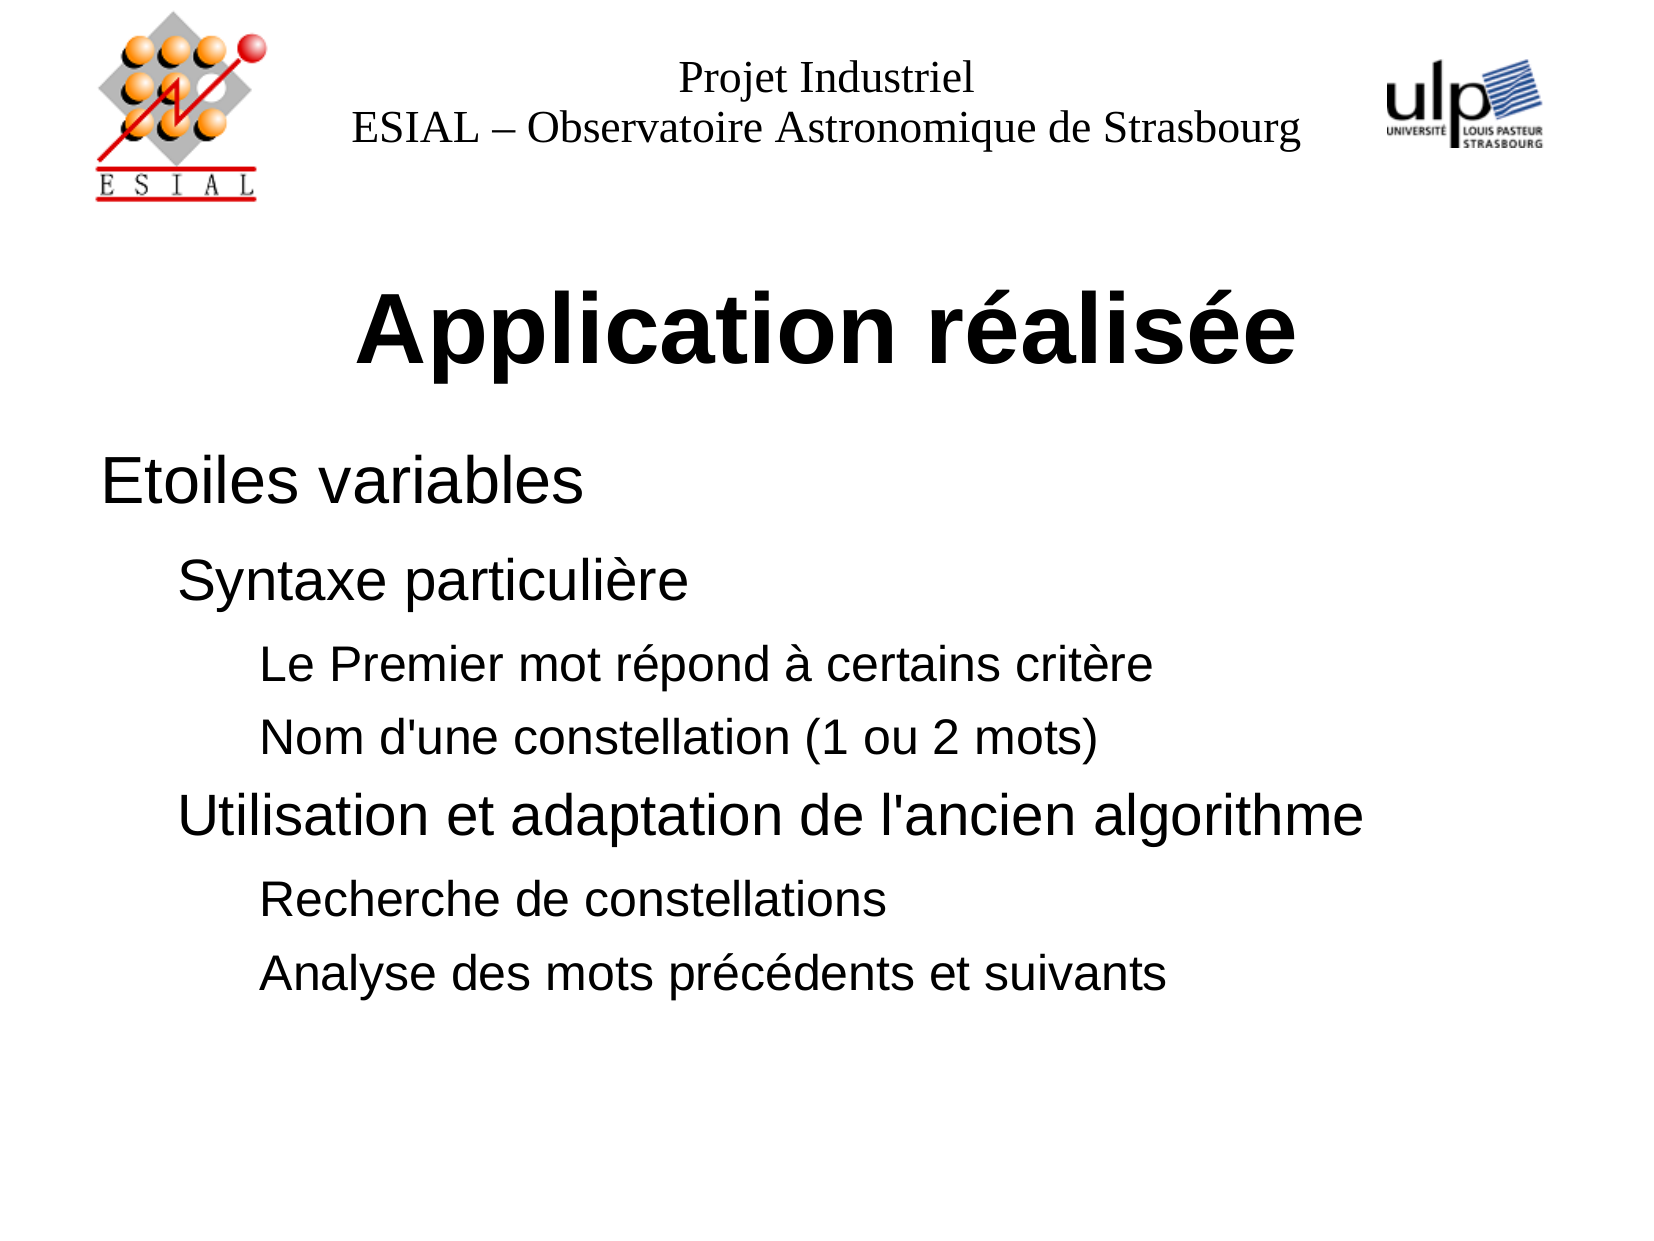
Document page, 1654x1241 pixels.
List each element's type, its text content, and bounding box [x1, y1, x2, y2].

text_box Application réalisée [265, 265, 1388, 414]
list Etoiles variables Syntaxe particulière Le Premier mot répond à certains critère Nom d'une constellation (1 ou 2 mots) Utilisation et adaptation de l'ancien algorithme Recherche de constellations Analyse des mots précédents et suivants [82, 442, 1571, 1182]
title Projet Industriel ESIAL – Observatoire Astronomique de Strasbourg [82, 49, 1571, 257]
picture [88, 6, 273, 49]
